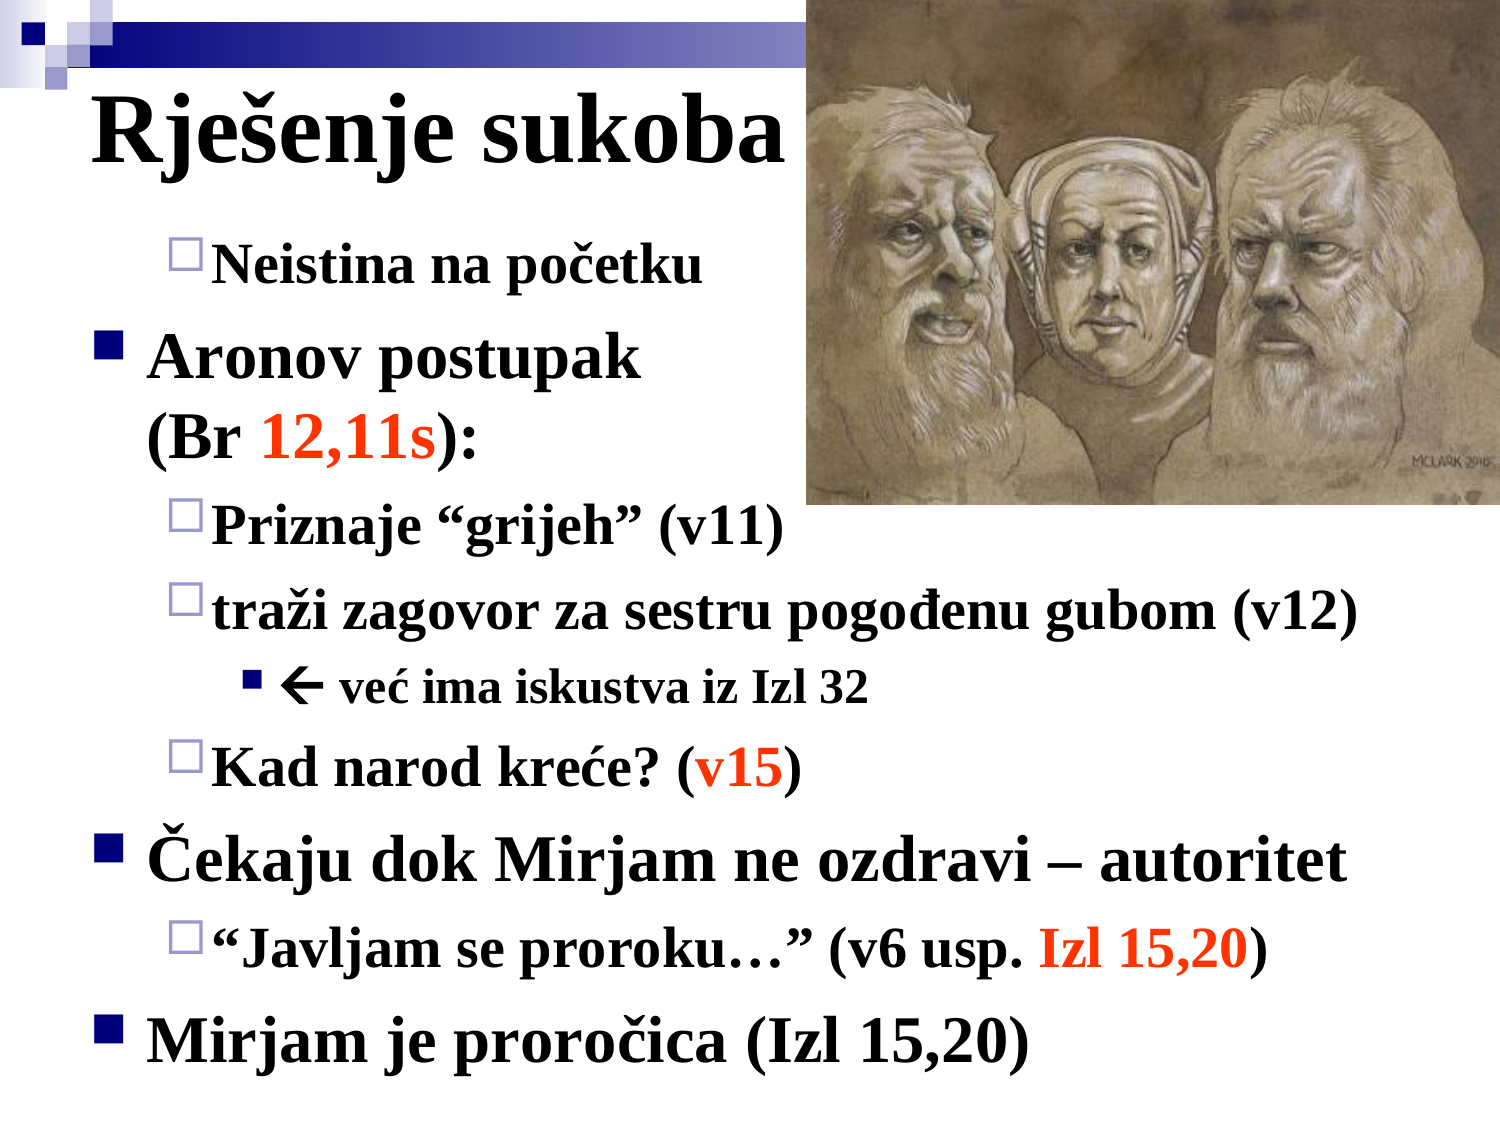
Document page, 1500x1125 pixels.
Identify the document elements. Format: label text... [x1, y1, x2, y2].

title Rješenje sukoba [75, 0, 806, 217]
picture [806, 0, 1500, 505]
list Neistina na početku Aronov postupak (Br 12,11s): Priznaje “grijeh” (v11) traži zagovor za sestru pogođenu gubom (v12)  već ima iskustva iz Izl 32 Kad narod kreće? (v15) Čekaju dok Mirjam ne ozdravi – autoritet “Javljam se proroku…” (v6 usp. Izl 15,20) Mirjam je proročica (Izl 15,20) [75, 217, 1426, 1125]
